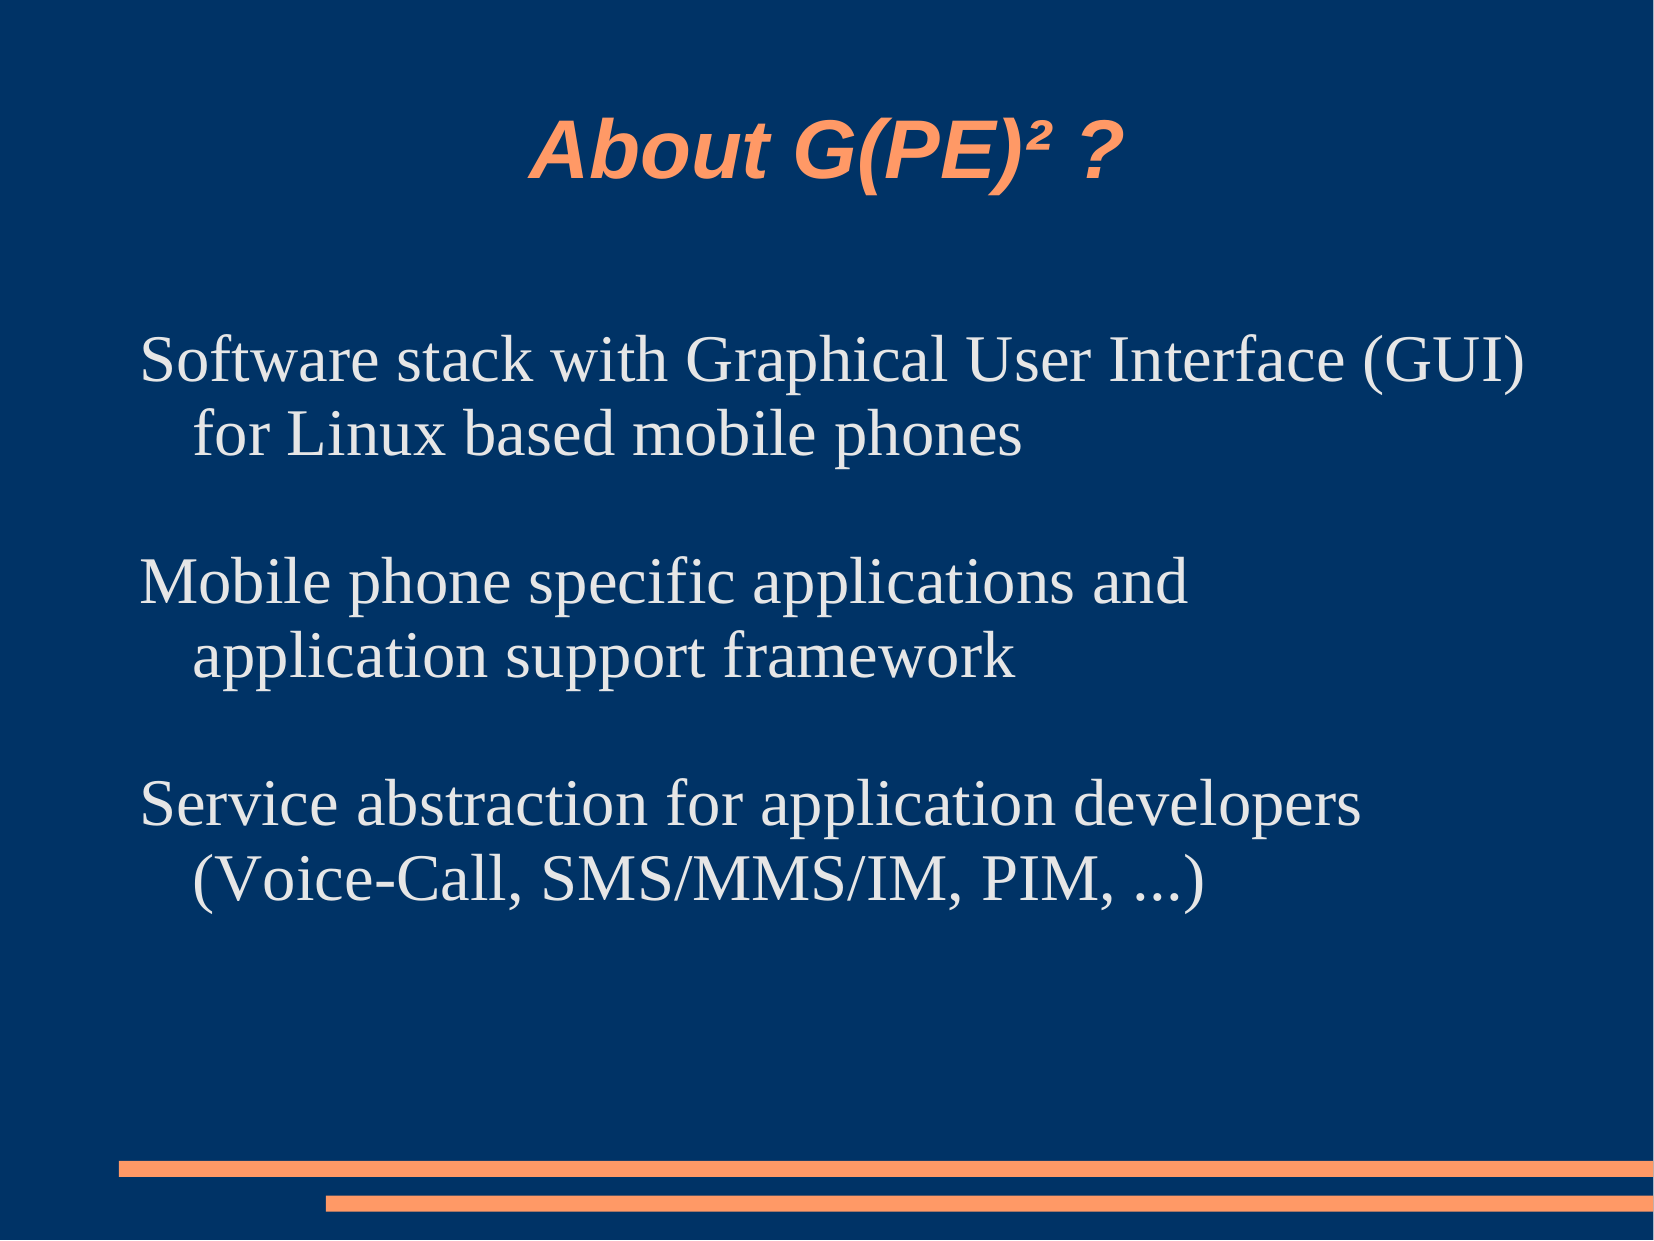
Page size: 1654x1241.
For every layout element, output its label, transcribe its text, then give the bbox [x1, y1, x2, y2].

list Software stack with Graphical User Interface (GUI) for Linux based mobile phones Mobile phone specific applications and application support framework Service abstraction for application developers (Voice-Call, SMS/MMS/IM, PIM, ...) [121, 322, 1561, 1133]
title About G(PE)² ? [121, 46, 1534, 254]
